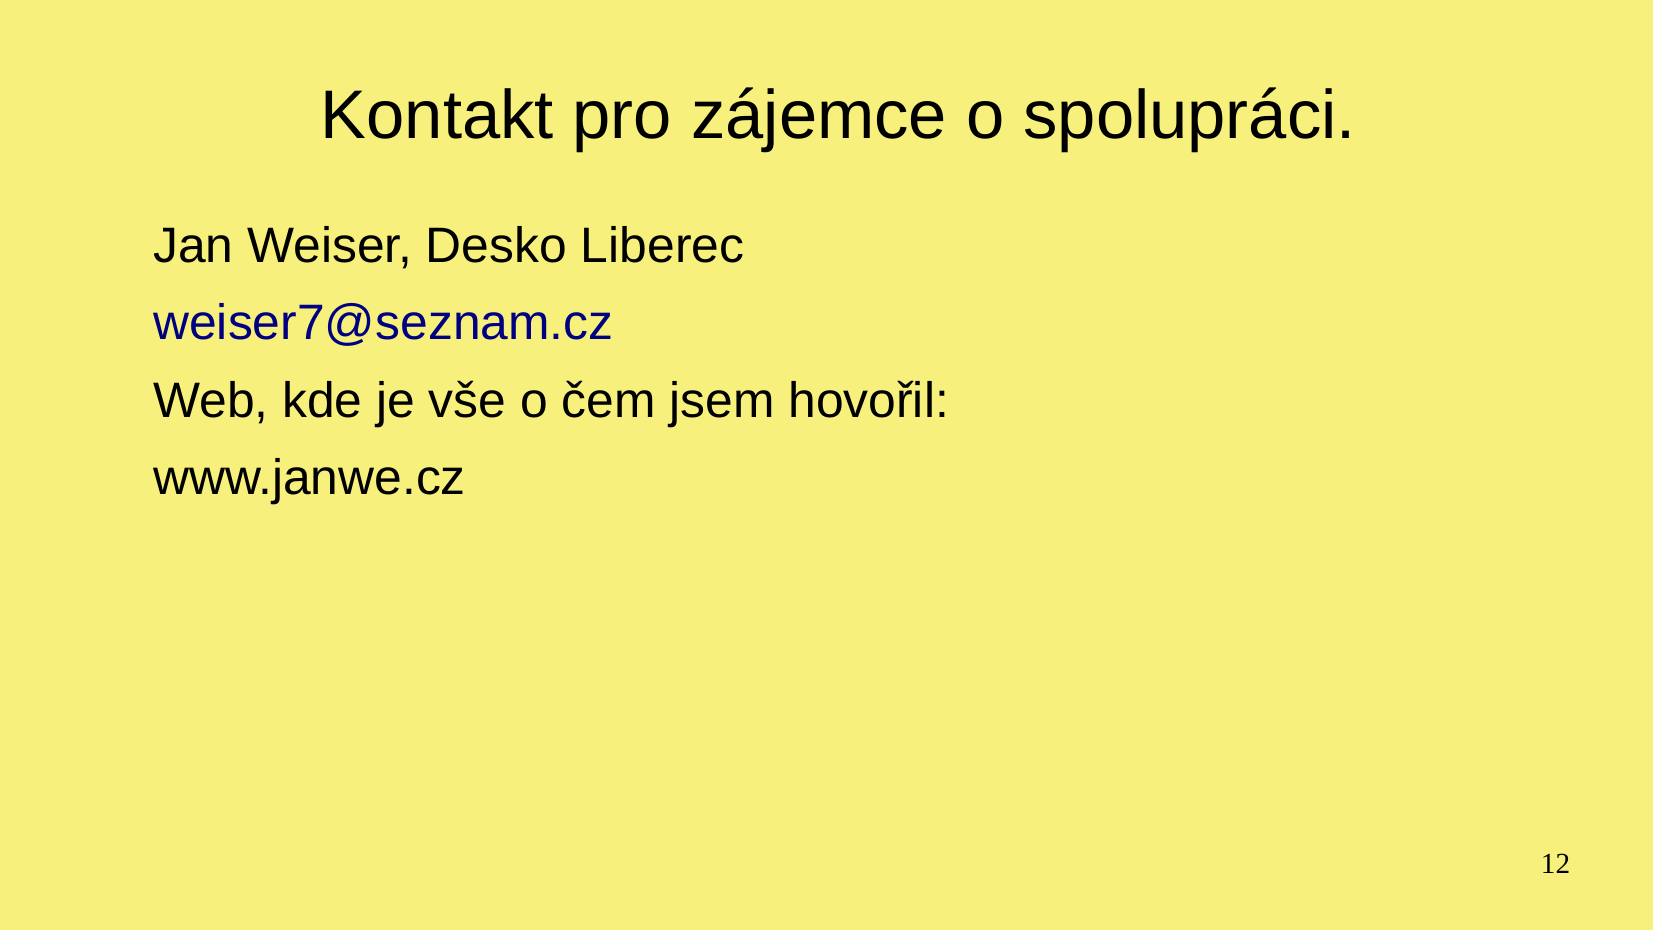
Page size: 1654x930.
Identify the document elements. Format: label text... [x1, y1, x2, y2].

list Jan Weiser, Desko Liberec weiser7@seznam.cz Web, kde je vše o čem jsem hovořil: www.janwe.cz [82, 217, 1538, 757]
title Kontakt pro zájemce o spolupráci. [82, 36, 1571, 193]
